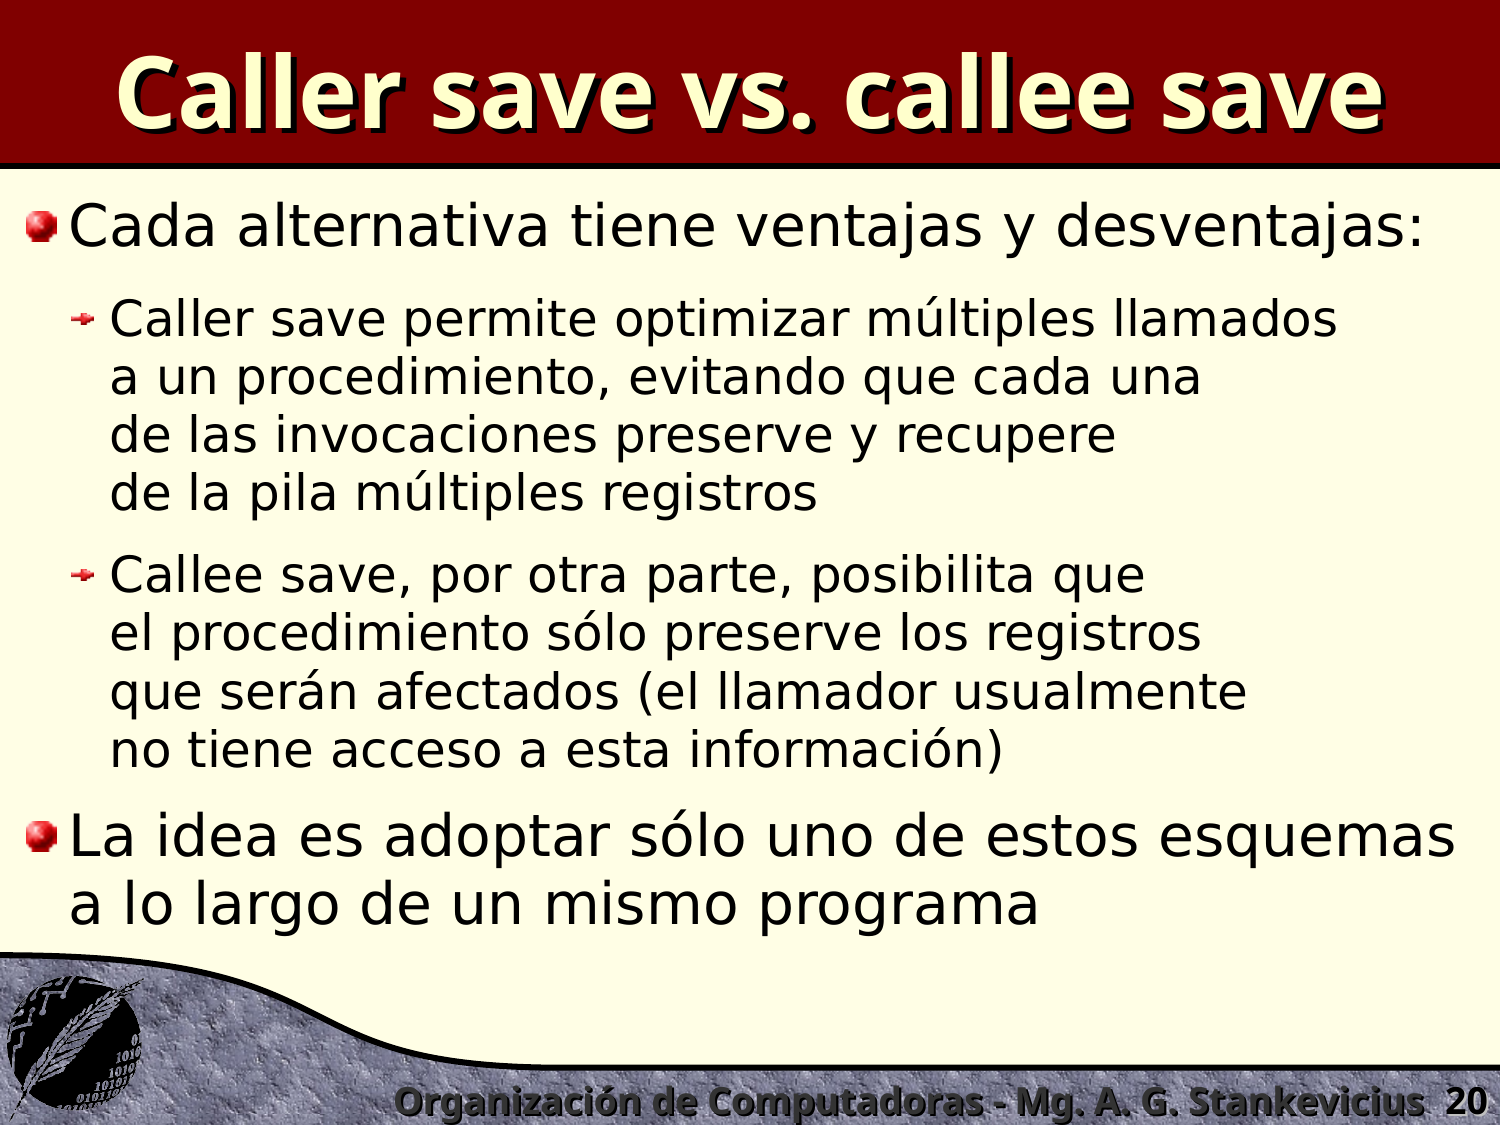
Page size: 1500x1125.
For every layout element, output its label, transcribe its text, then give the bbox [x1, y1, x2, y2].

picture [1058, 1100, 1065, 1110]
list Cada alternativa tiene ventajas y desventajas: Caller save permite optimizar múltiples llamados a un procedimiento, evitando que cada una de las invocaciones preserve y recupere de la pila múltiples registros Callee save, por otra parte, posibilita que el procedimiento sólo preserve los registros que serán afectados (el llamador usualmente no tiene acceso a esta información) La idea es adoptar sólo uno de estos esquemas a lo largo de un mismo programa [11, 192, 1486, 942]
title Caller save vs. callee save [15, 5, 1485, 160]
picture [448, 1100, 455, 1110]
picture [0, 959, 1500, 1125]
picture [802, 1100, 806, 1110]
